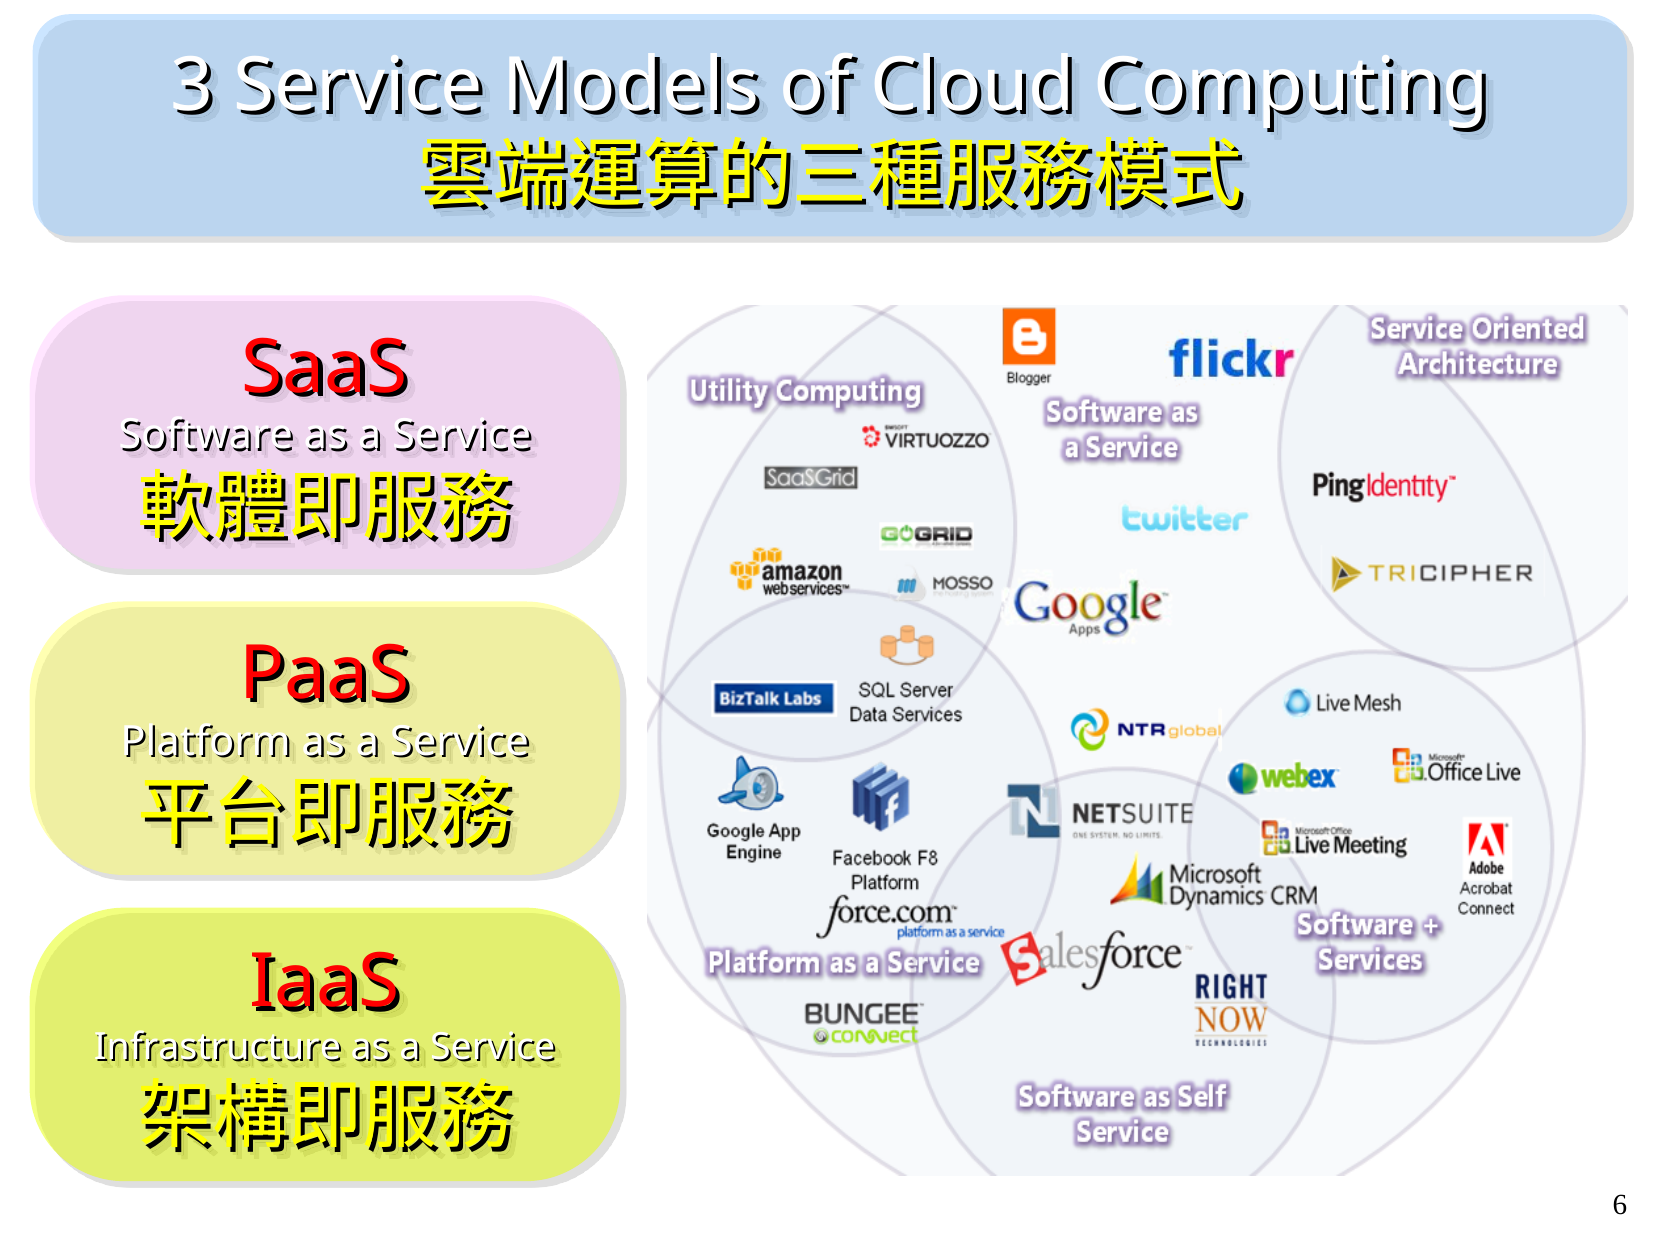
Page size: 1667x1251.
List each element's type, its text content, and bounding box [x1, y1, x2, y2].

text_box IaaS Infrastructure as a Service 架構即服務 [29, 907, 621, 1182]
picture [647, 305, 1628, 1176]
text_box PaaS Platform as a Service 平台即服務 [29, 601, 621, 875]
text_box 3 Service Models of Cloud Computing 雲端運算的三種服務模式 [32, 14, 1628, 237]
text_box SaaS Software as a Service 軟體即服務 [29, 295, 621, 569]
